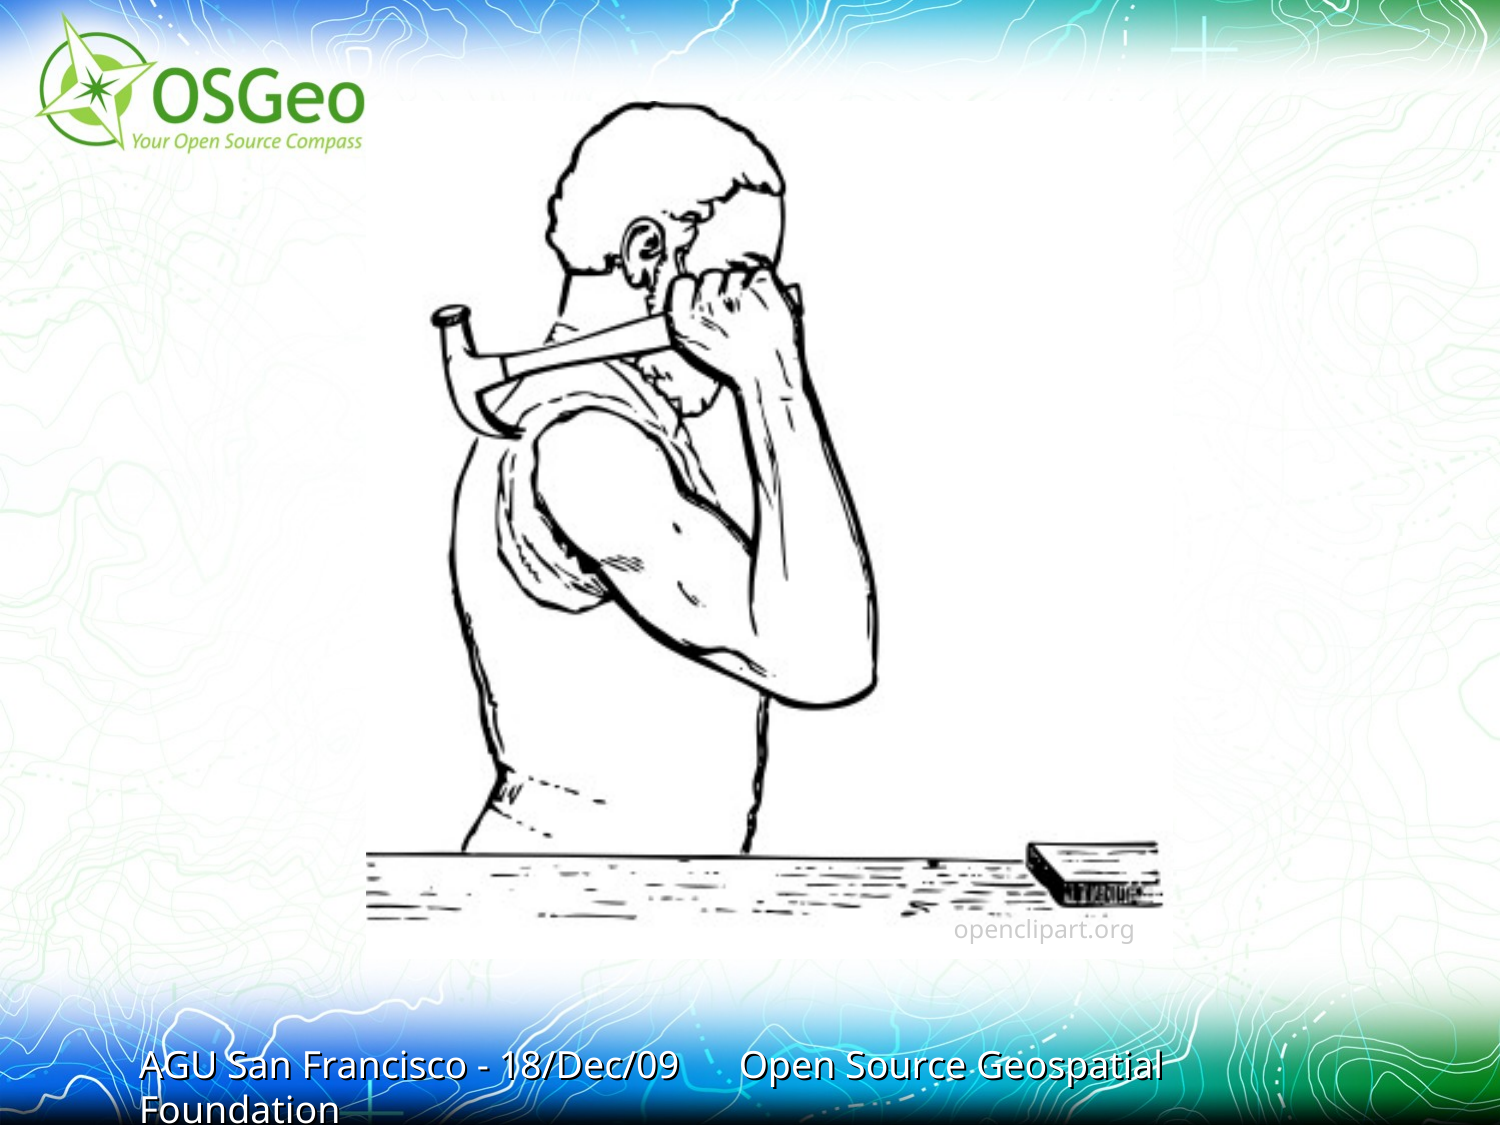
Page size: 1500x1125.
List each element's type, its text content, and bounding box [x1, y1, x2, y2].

picture [257, 1115, 265, 1121]
picture [301, 1107, 311, 1121]
picture [0, 0, 1500, 1125]
picture [234, 1107, 244, 1121]
picture [165, 1107, 175, 1121]
picture [212, 1107, 223, 1125]
picture [325, 1107, 336, 1125]
text_box openclipart.org [938, 906, 1159, 951]
